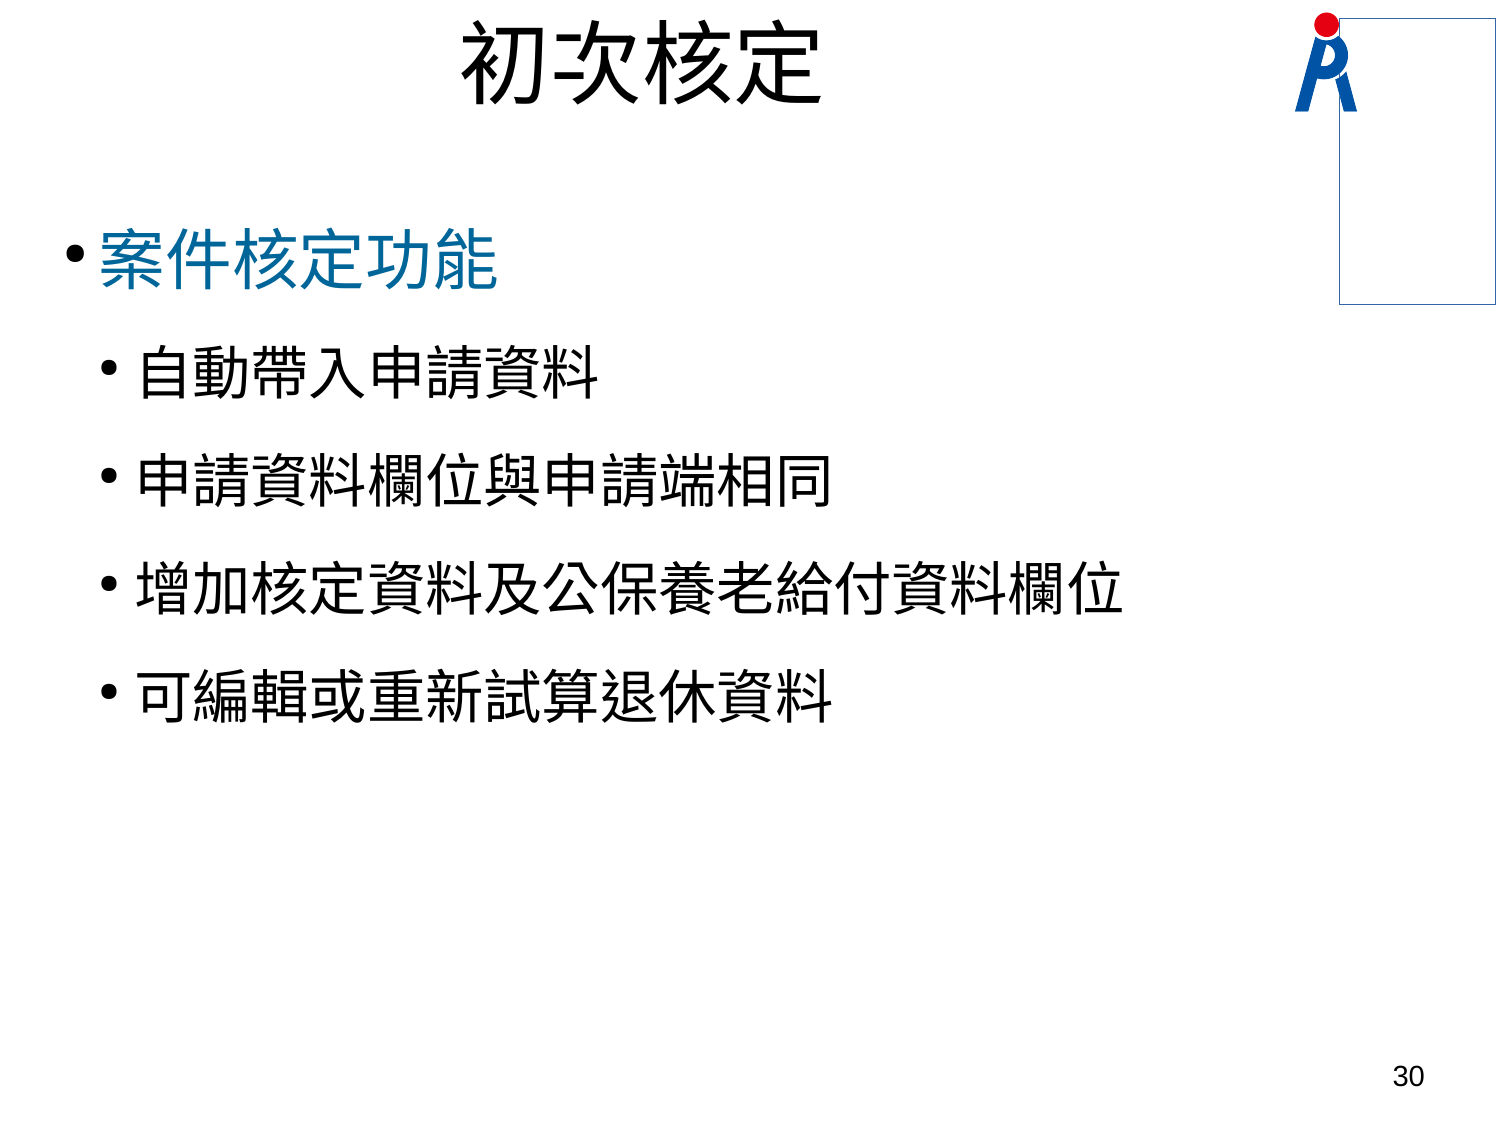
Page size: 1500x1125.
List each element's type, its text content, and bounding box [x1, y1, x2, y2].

slide_number 30 [1074, 1059, 1425, 1110]
picture [1278, 0, 1374, 128]
list 案件核定功能 自動帶入申請資料 申請資料欄位與申請端相同 增加核定資料及公保養老給付資料欄位 可編輯或重新試算退休資料 [63, 206, 1414, 950]
title 初次核定 [59, 2, 1225, 113]
